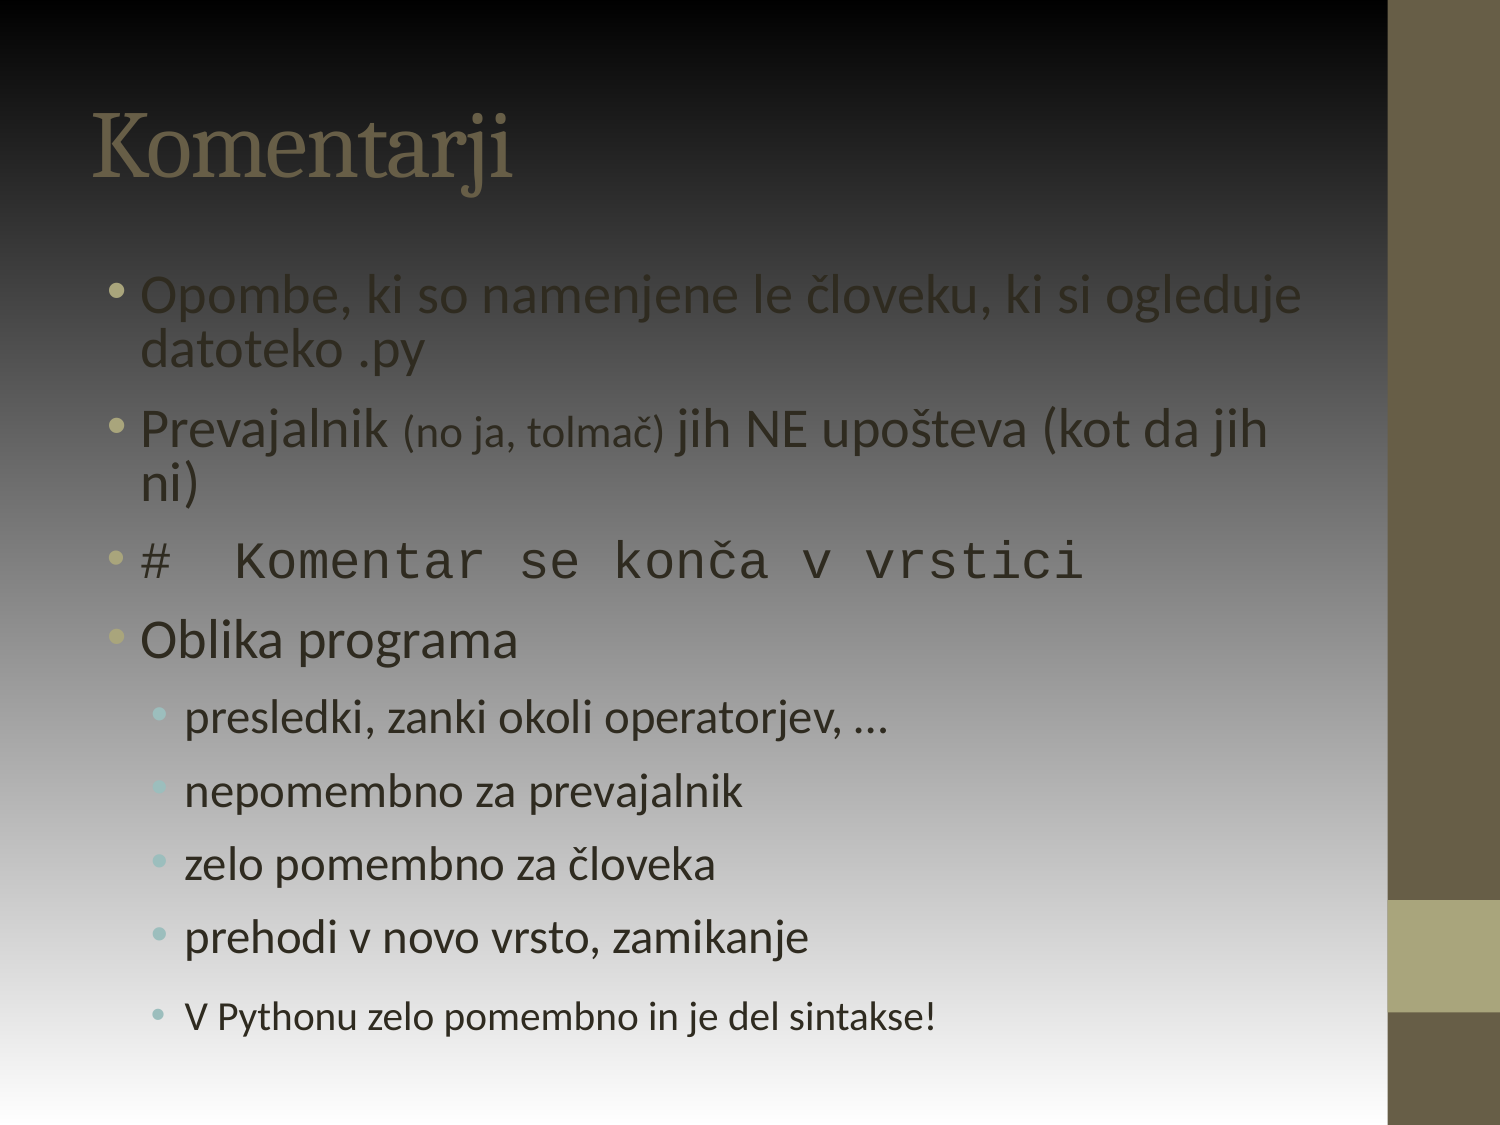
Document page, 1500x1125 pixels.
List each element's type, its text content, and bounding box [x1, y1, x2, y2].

list Opombe, ki so namenjene le človeku, ki si ogleduje datoteko .py Prevajalnik (no ja, tolmač) jih NE upošteva (kot da jih ni) # Komentar se konča v vrstici Oblika programa presledki, zanki okoli operatorjev, … nepomembno za prevajalnik zelo pomembno za človeka prehodi v novo vrsto, zamikanje V Pythonu zelo pomembno in je del sintakse! [75, 262, 1325, 1050]
title Komentarji [75, 45, 1325, 233]
